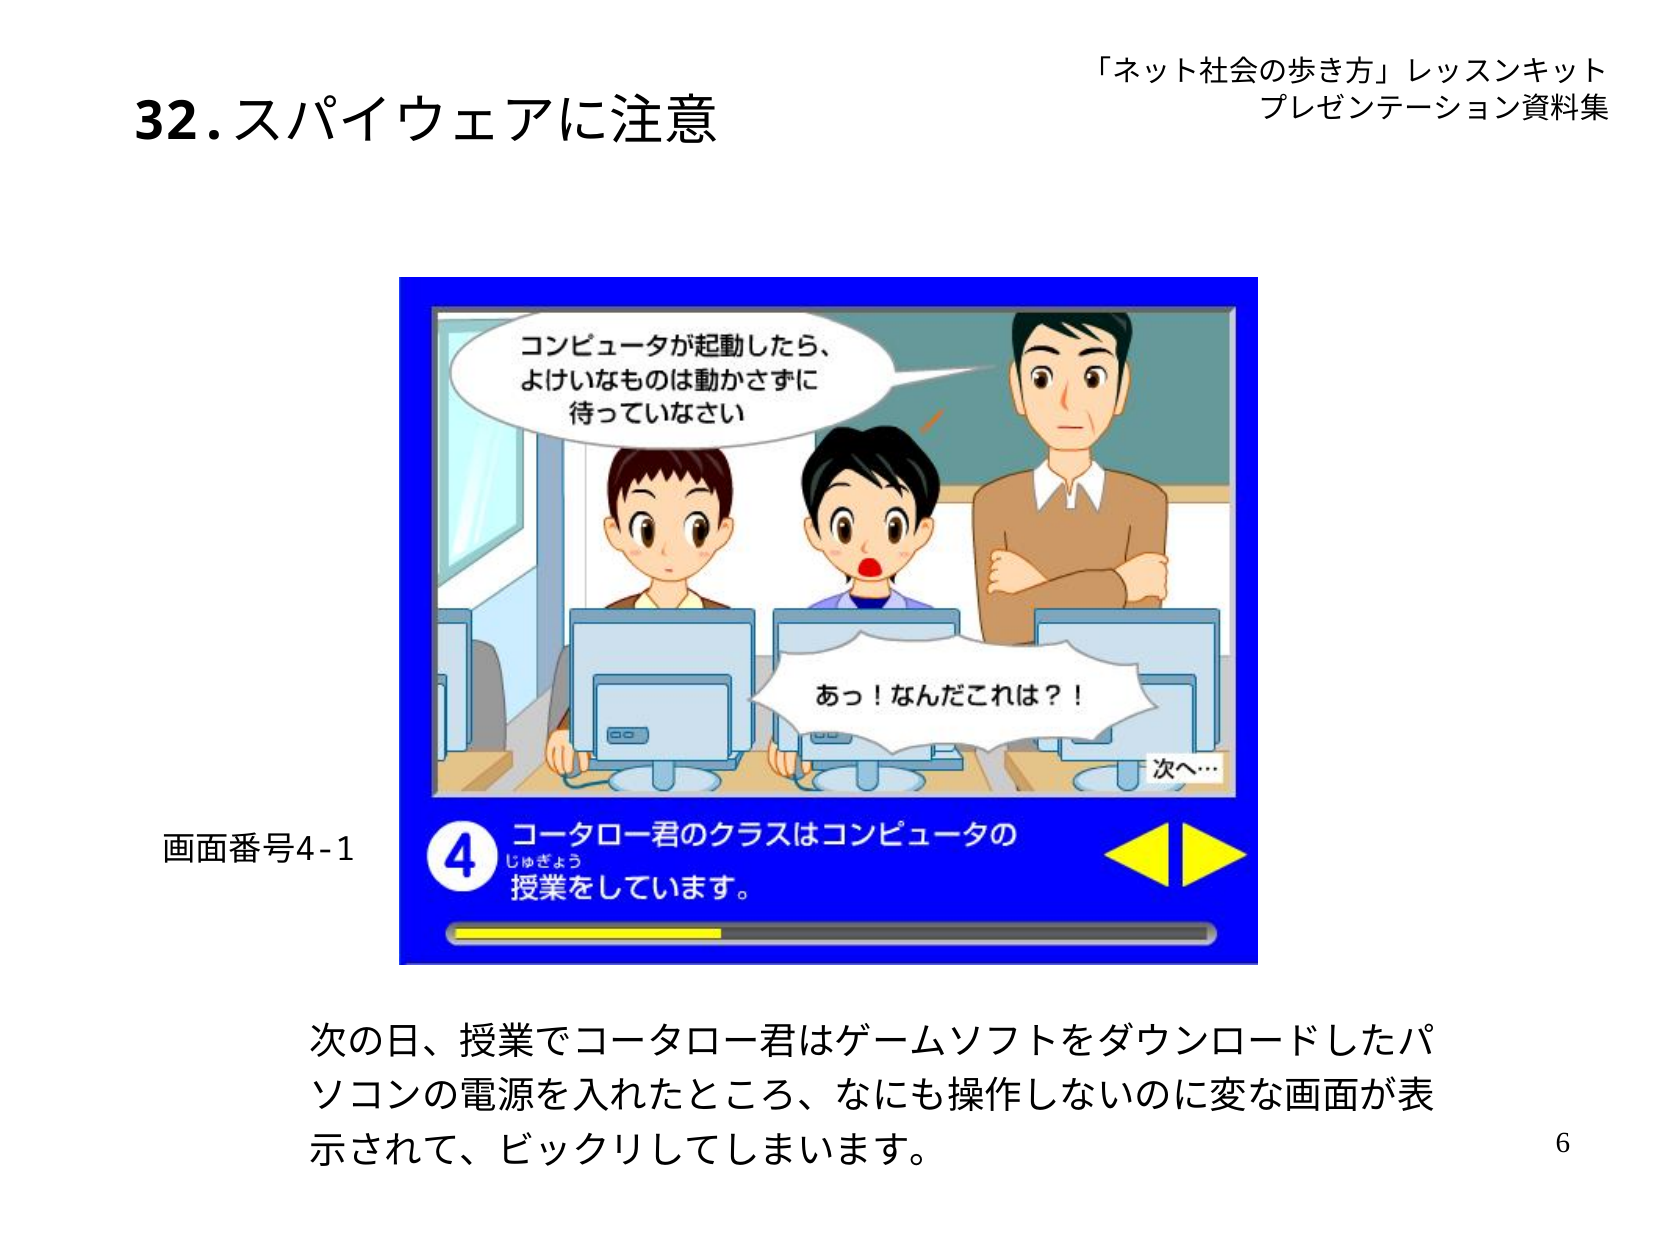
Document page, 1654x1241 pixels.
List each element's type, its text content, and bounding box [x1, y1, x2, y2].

text_box 画面番号4-1 [147, 826, 384, 875]
text_box 32.スパイウェアに注意 [118, 88, 1093, 158]
text_box 「ネット社会の歩き方」レッスンキット プレゼンテーション資料集 [1062, 44, 1625, 134]
text_box 次の日、授業でコータロー君はゲームソフトをダウンロードしたパソコンの電源を入れたところ、なにも操作しないのに変な画面が表示されて、ビックリしてしまいます。 [295, 1003, 1477, 1182]
picture [399, 277, 1258, 965]
